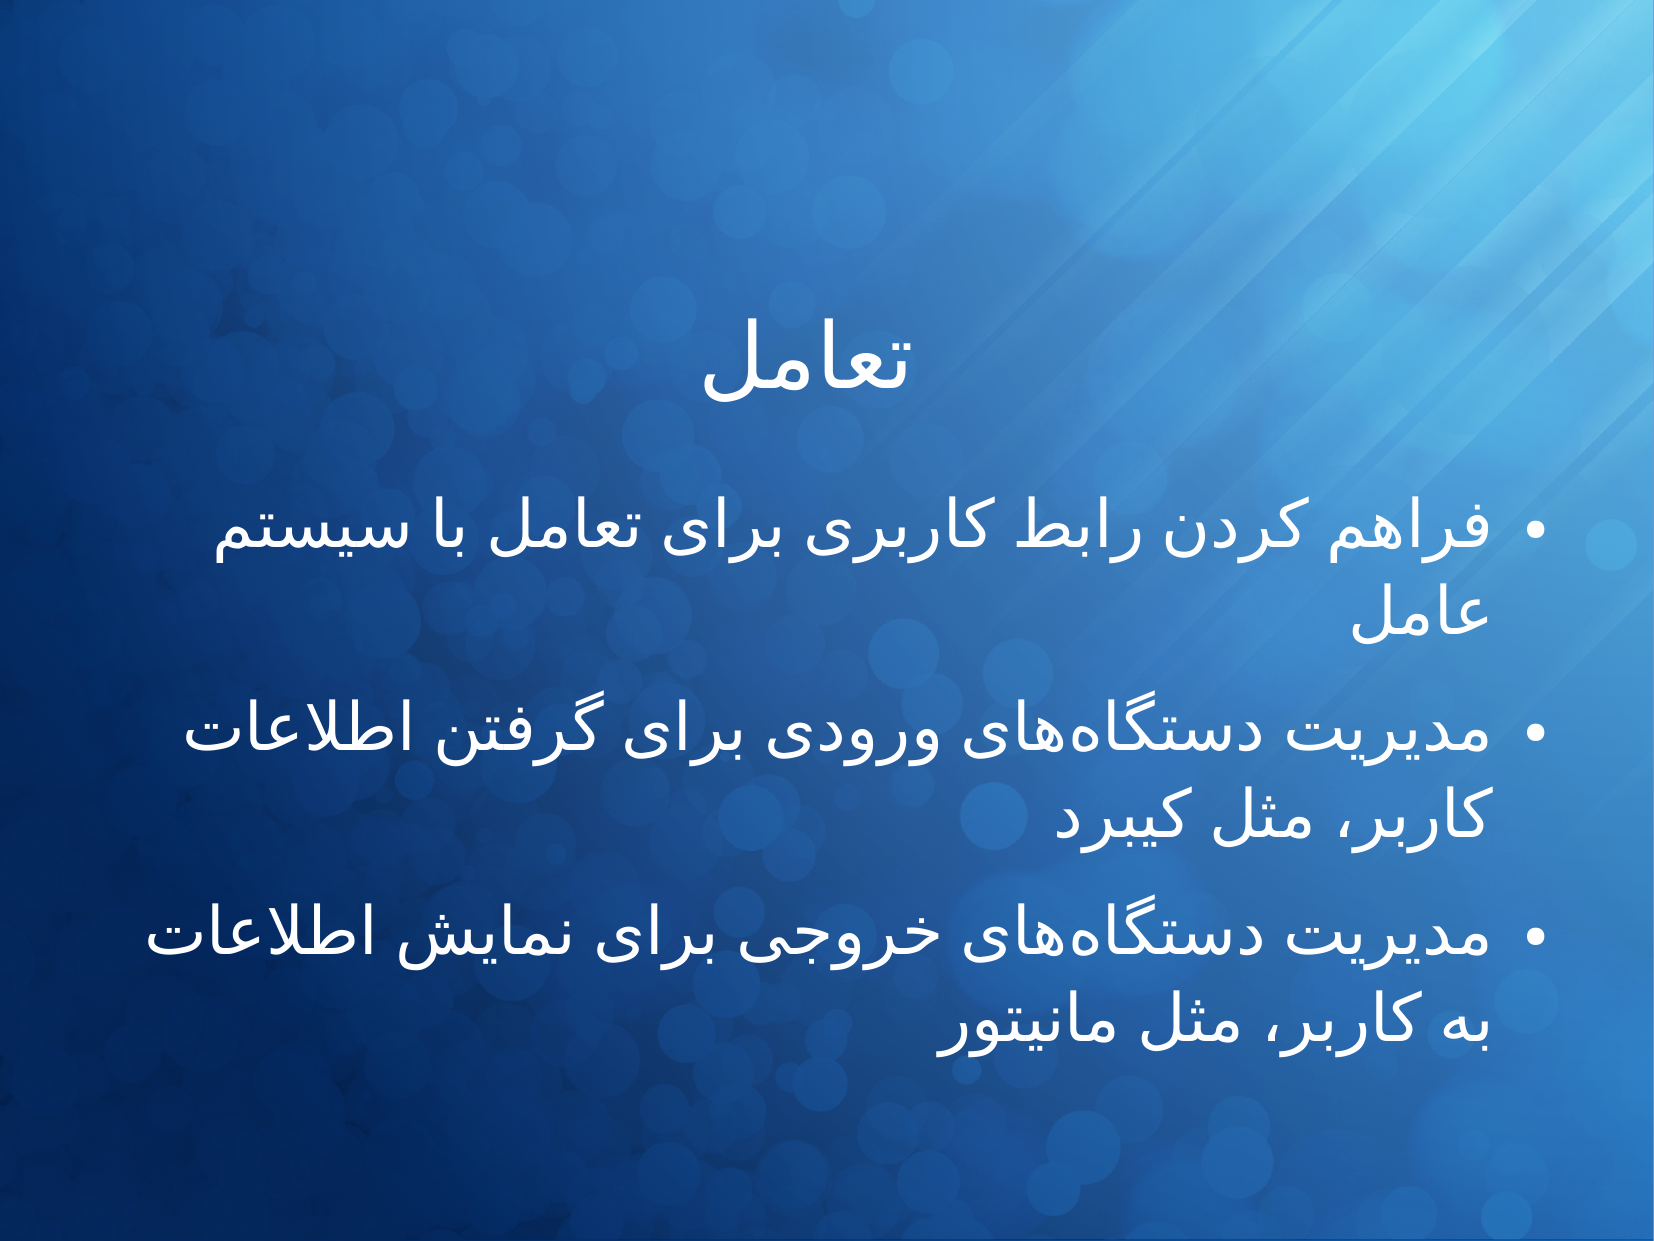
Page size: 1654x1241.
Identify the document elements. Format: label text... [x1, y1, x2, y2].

picture [0, 0, 1654, 1241]
title تعامل [112, 282, 1501, 451]
list فراهم کردن رابط کاربری برای تعامل با سیستم عامل مدیریت دستگاه‌های ورودی برای گرفتن اطلاعات کاربر، مثل کیبرد مدیریت دستگاه‌های خروجی برای نمایش اطلاعات به کاربر، مثل مانیتور [112, 487, 1566, 1092]
